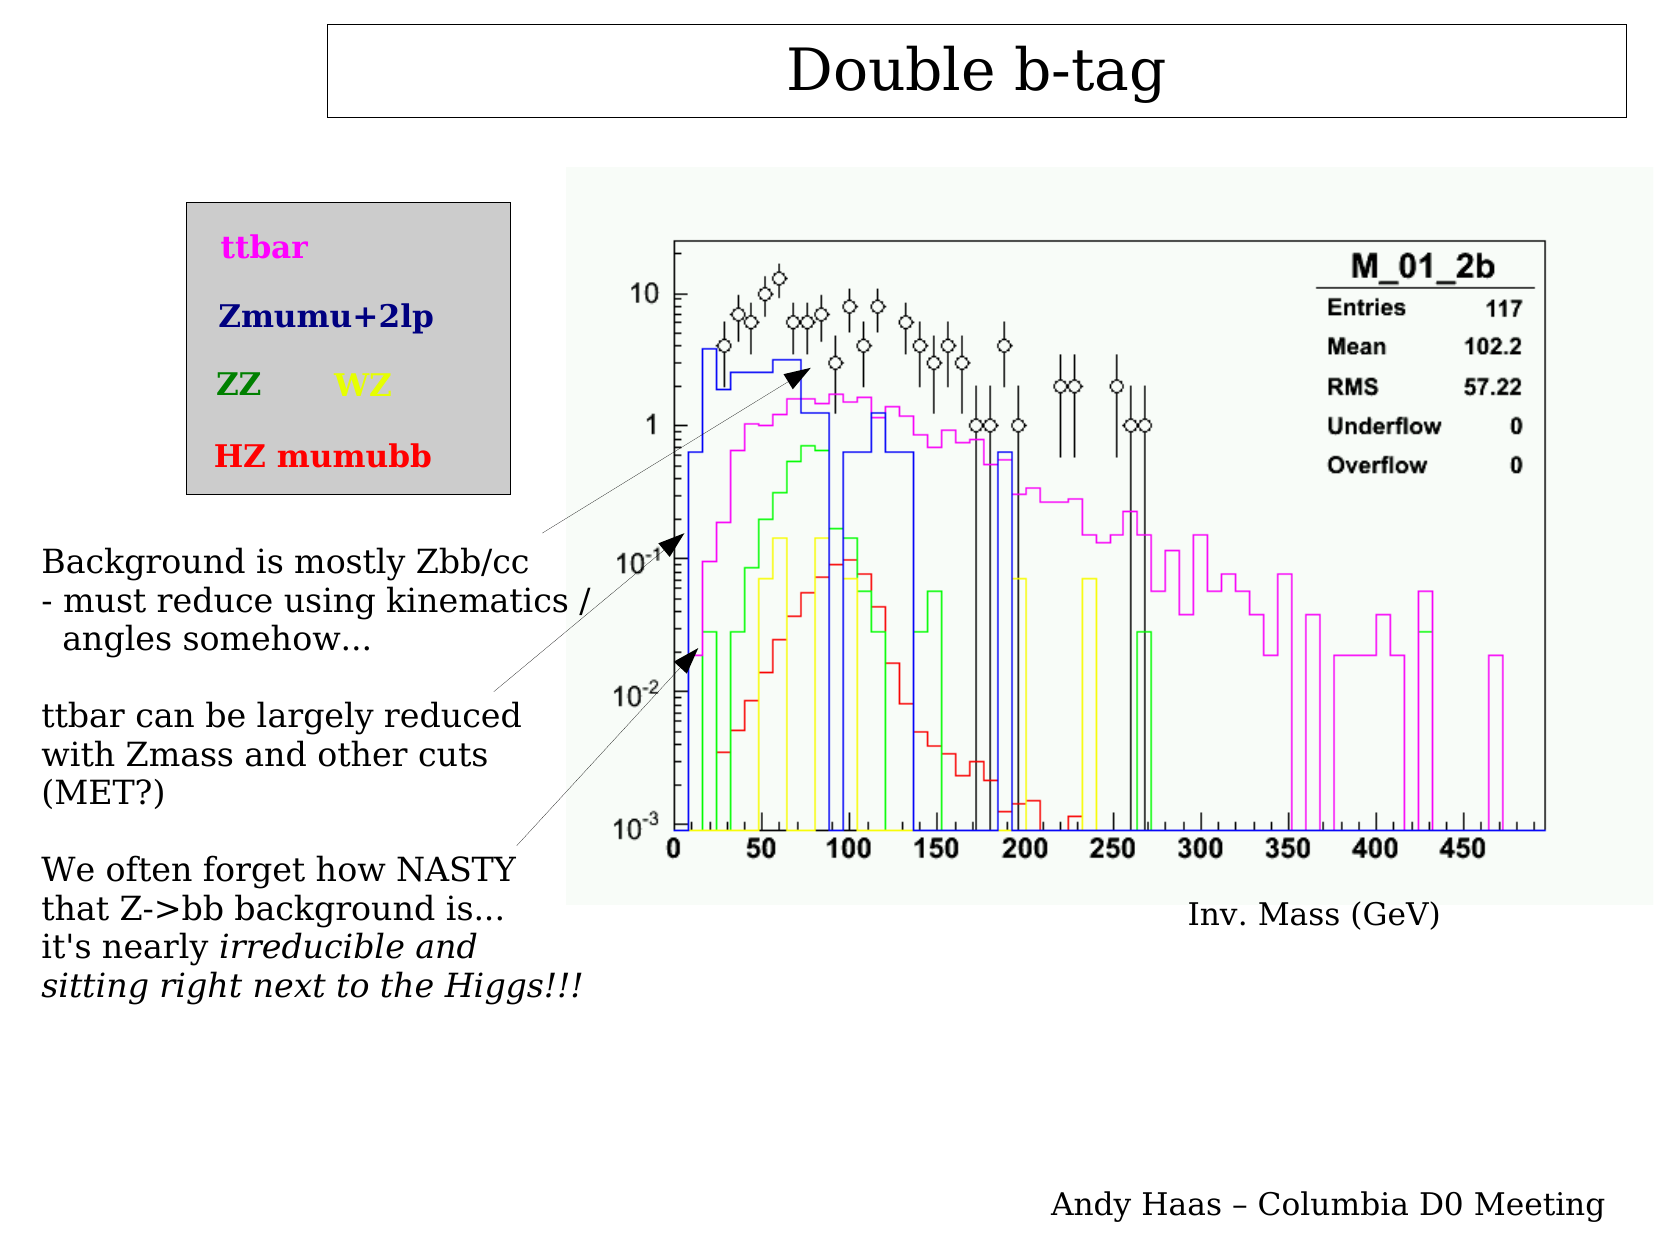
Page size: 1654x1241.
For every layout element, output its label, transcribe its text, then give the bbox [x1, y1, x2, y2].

text_box WZ [334, 366, 393, 404]
text_box HZ mumubb [213, 437, 433, 475]
picture [566, 167, 1654, 905]
text_box Background is mostly Zbb/cc - must reduce using kinematics / angles somehow... ttbar can be largely reduced with Zmass and other cuts (MET?) We often forget how NASTY that Z->bb background is... it's nearly irreducible and sitting right next to the Higgs!!! [41, 543, 603, 1006]
title Double b-tag [327, 24, 1627, 118]
text_box Zmumu+2lp [218, 297, 435, 335]
text_box Inv. Mass (GeV) [1187, 896, 1442, 933]
text_box [186, 202, 511, 495]
text_box ttbar [220, 228, 309, 266]
text_box ZZ [216, 366, 262, 404]
